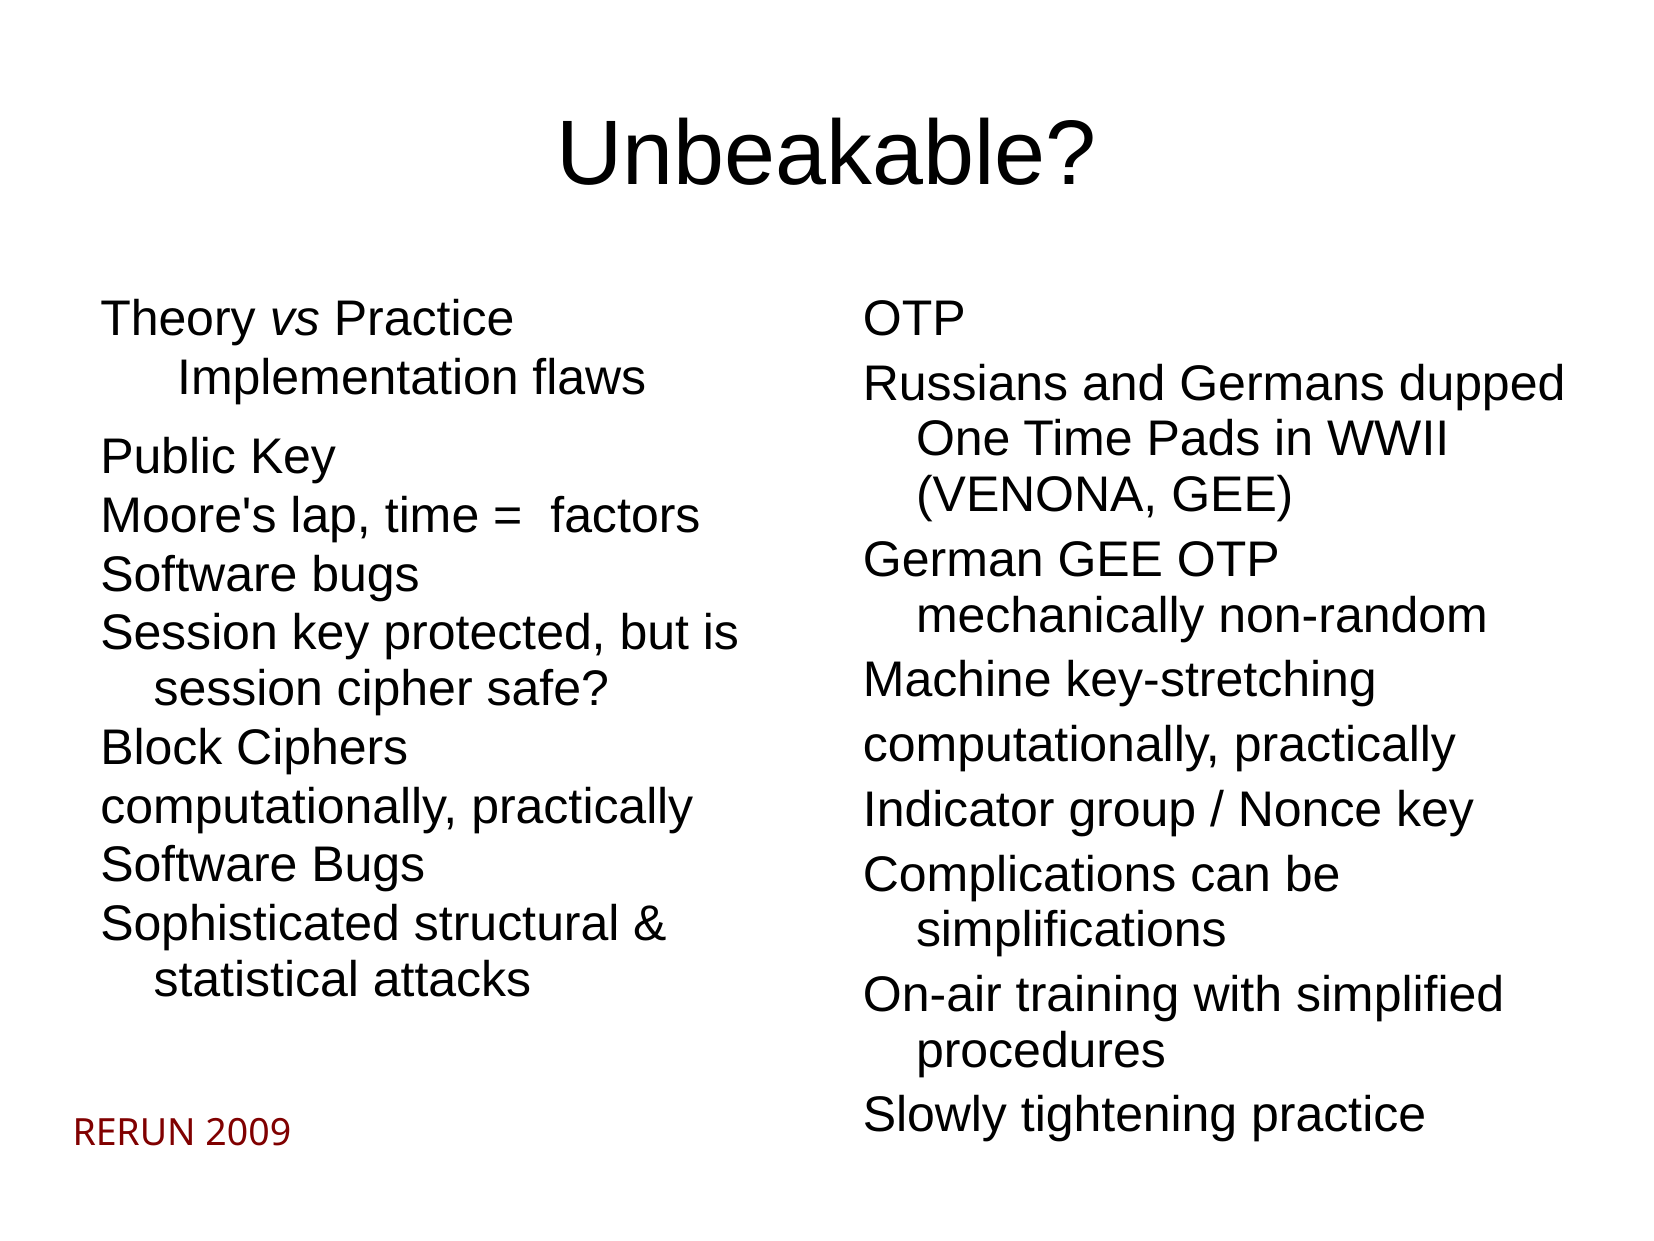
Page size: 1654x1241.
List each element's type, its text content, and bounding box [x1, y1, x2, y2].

text_box RERUN 2009 [57, 1098, 343, 1156]
title Unbeakable? [82, 49, 1571, 257]
list OTP Russians and Germans dupped One Time Pads in WWII (VENONA, GEE) German GEE OTP mechanically non-random Machine key-stretching computationally, practically Indicator group / Nonce key Complications can be simplifications On-air training with simplified procedures Slowly tightening practice [845, 290, 1572, 1143]
list Theory vs Practice Implementation flaws Public Key Moore's lap, time = factors Software bugs Session key protected, but is session cipher safe? Block Ciphers computationally, practically Software Bugs Sophisticated structural & statistical attacks [82, 290, 809, 1109]
